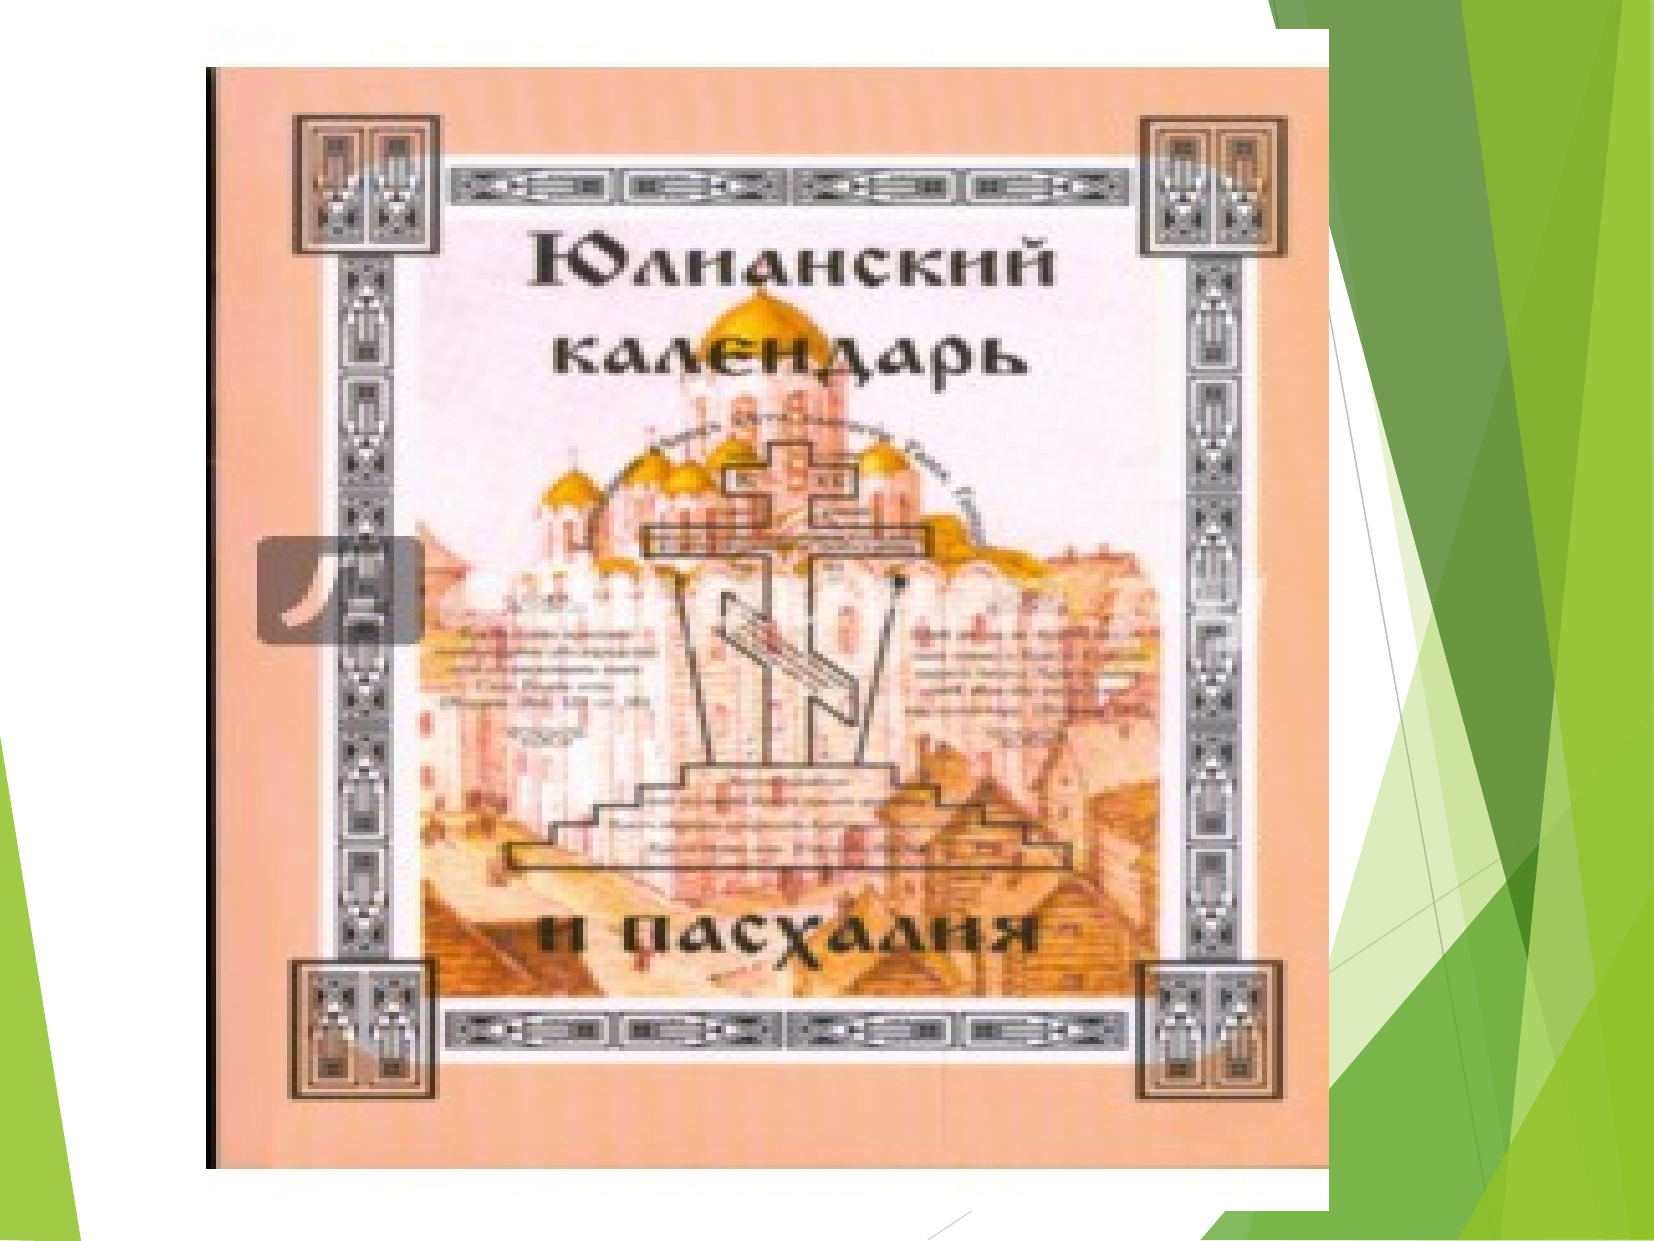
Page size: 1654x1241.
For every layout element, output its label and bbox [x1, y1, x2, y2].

picture [206, 29, 1329, 1211]
